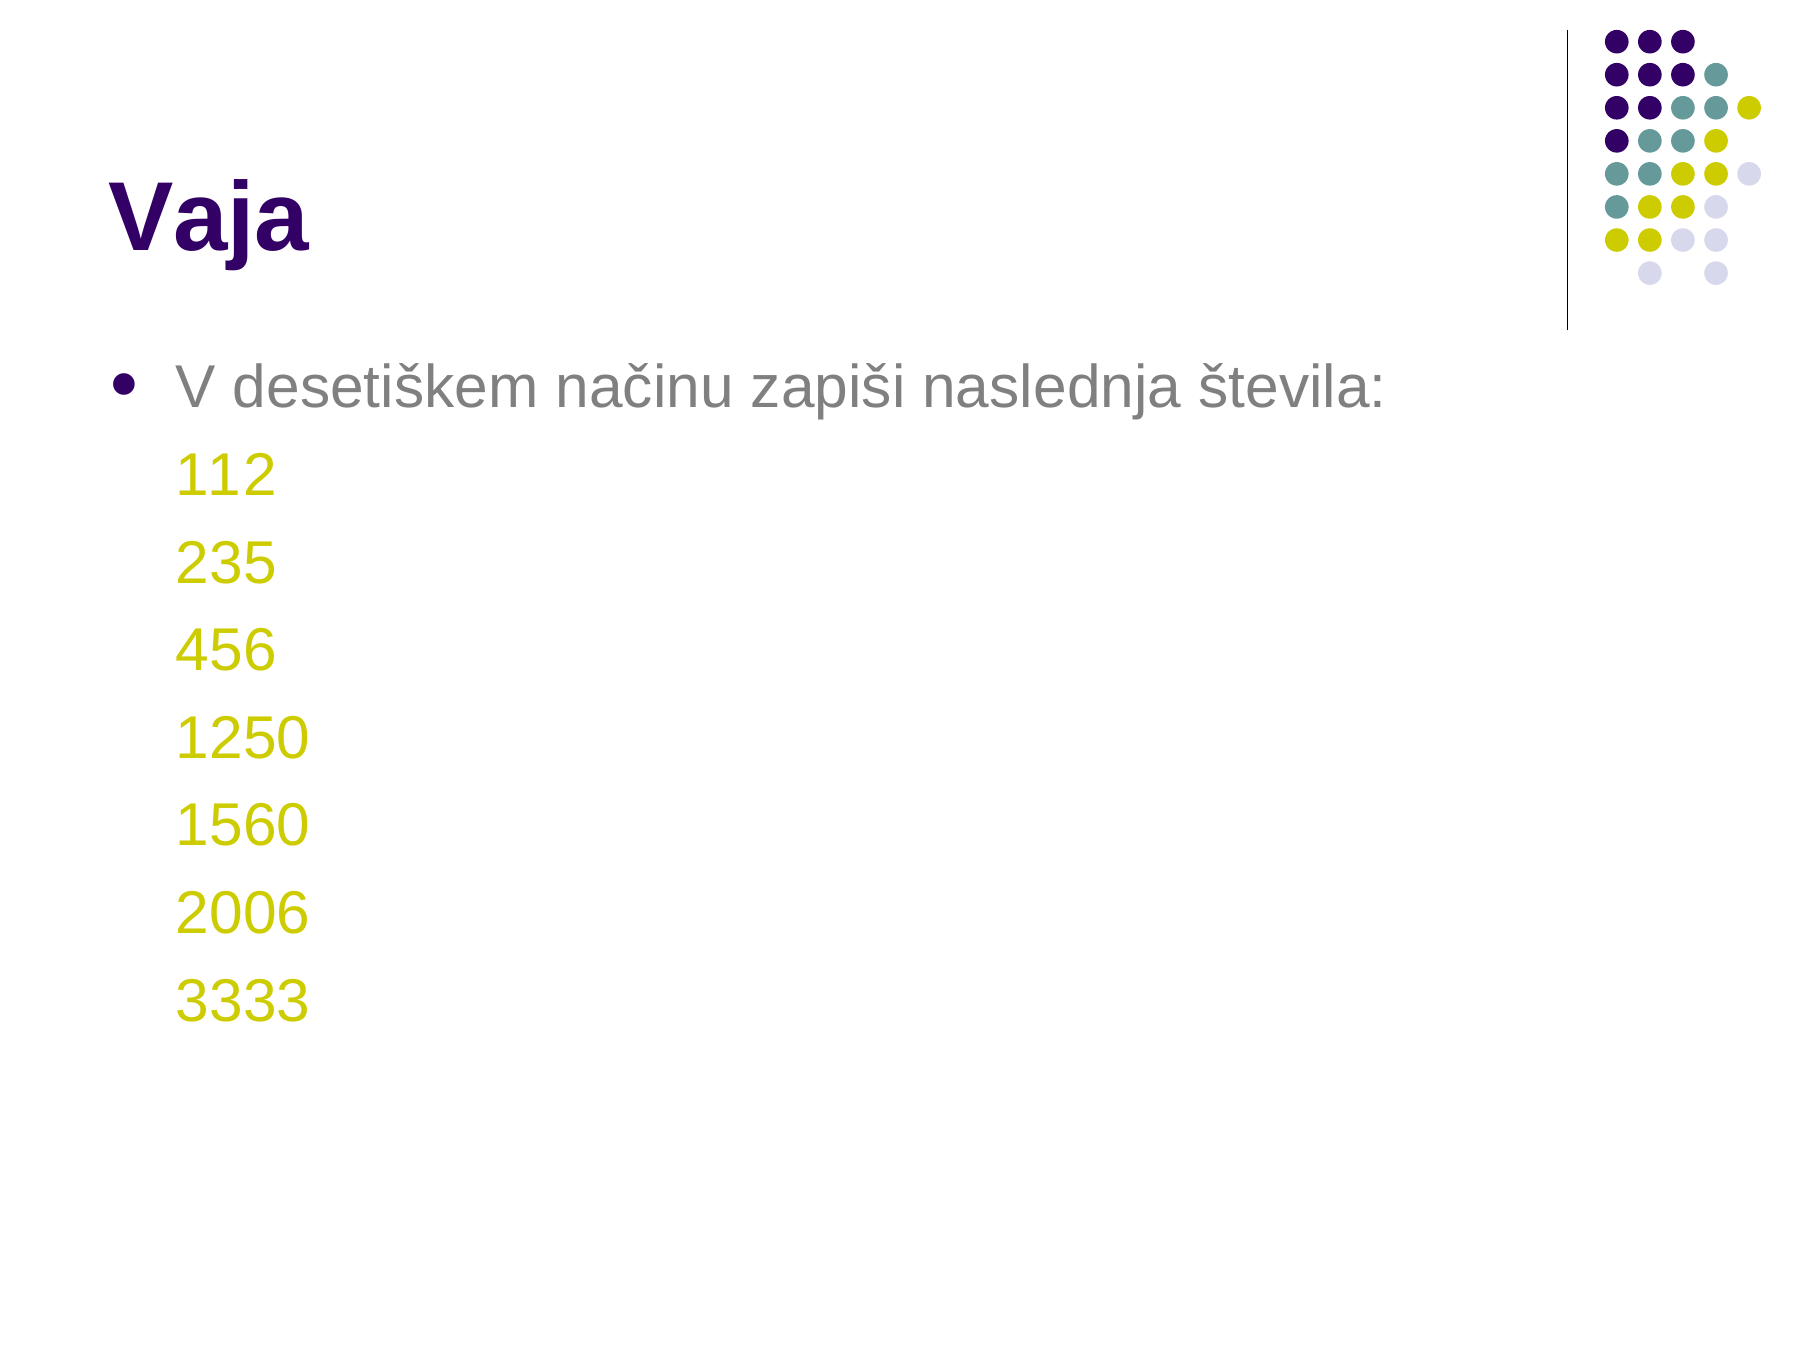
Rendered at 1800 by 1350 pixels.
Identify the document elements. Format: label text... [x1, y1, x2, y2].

title Vaja [90, 23, 1576, 280]
list V desetiškem načinu zapiši naslednja števila: 112 235 456 1250 1560 2006 3333 [90, 338, 1710, 1207]
